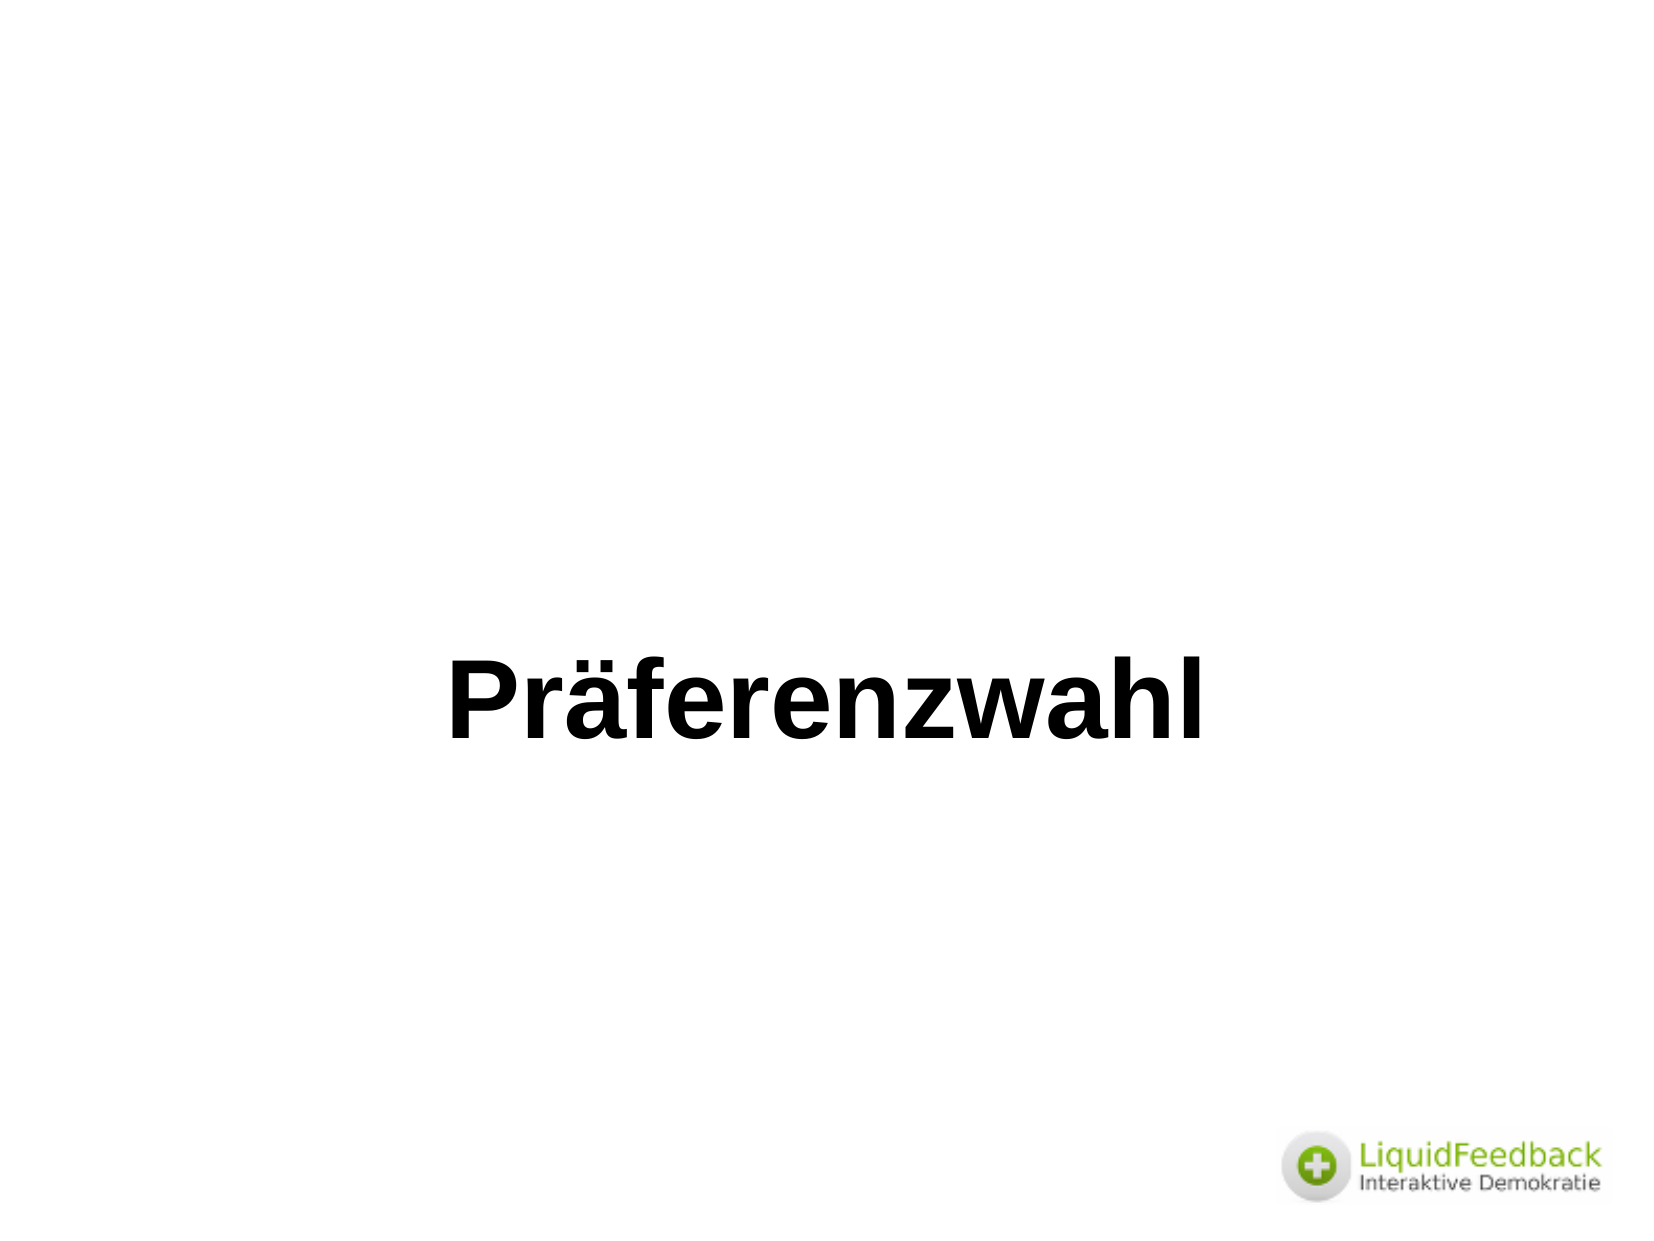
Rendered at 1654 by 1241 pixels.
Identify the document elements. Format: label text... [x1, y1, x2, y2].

picture [1276, 1127, 1613, 1205]
text_box Präferenzwahl [82, 290, 1571, 1109]
